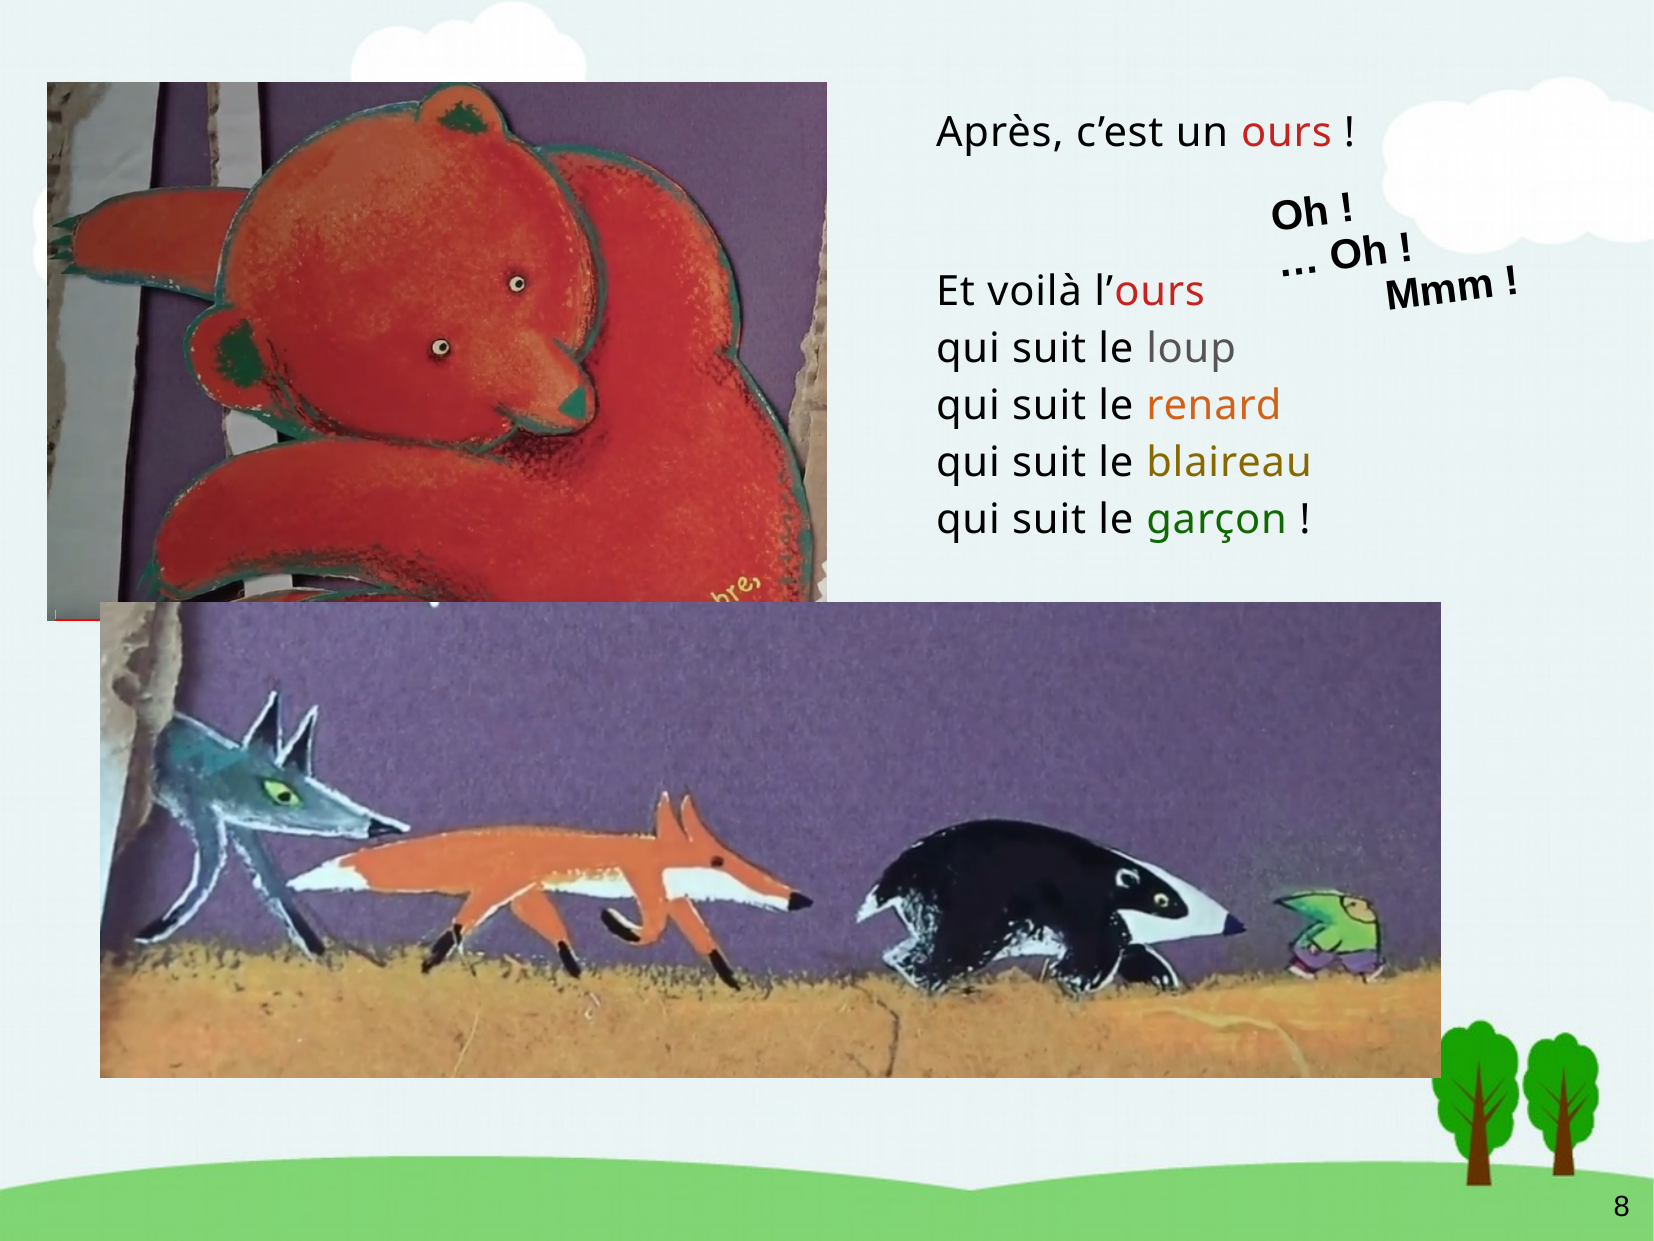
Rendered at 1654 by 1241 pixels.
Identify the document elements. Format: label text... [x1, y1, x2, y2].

text_box Après, c’est un ours ! Et voilà l’ours qui suit le loup qui suit le renard qui suit le blaireau qui suit le garçon ! [921, 94, 1489, 654]
picture [0, 0, 1654, 1241]
text_box Oh ! … Oh ! Mmm ! [1252, 151, 1565, 342]
